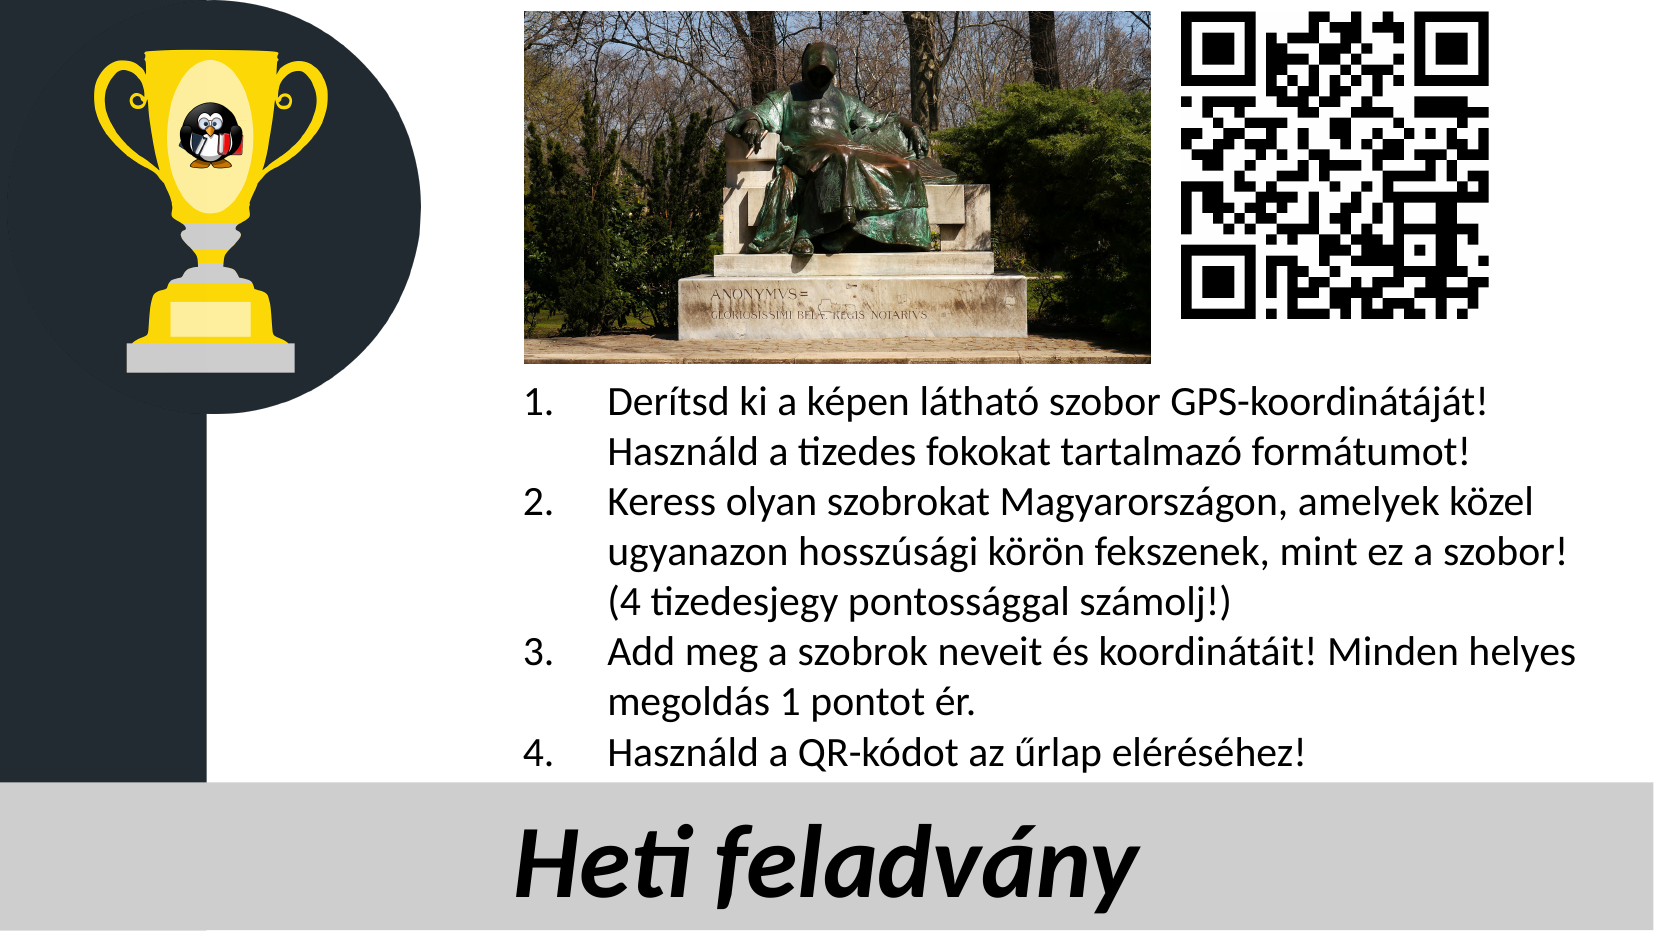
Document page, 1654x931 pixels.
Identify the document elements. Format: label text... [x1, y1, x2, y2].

picture [1181, 11, 1489, 319]
picture [524, 11, 1151, 364]
text_box Heti feladvány [0, 782, 1654, 931]
picture [7, 0, 421, 414]
text_box [0, 0, 207, 782]
list Derítsd ki a képen látható szobor GPS-koordinátáját! Használd a tizedes fokokat tartalmazó formátumot! Keress olyan szobrokat Magyarországon, amelyek közel ugyanazon hosszúsági körön fekszenek, mint ez a szobor! (4 tizedesjegy pontossággal számolj!) Add meg a szobrok neveit és koordinátáit! Minden helyes megoldás 1 pontot ér. Használd a QR-kódot az űrlap eléréséhez! [507, 366, 1636, 782]
